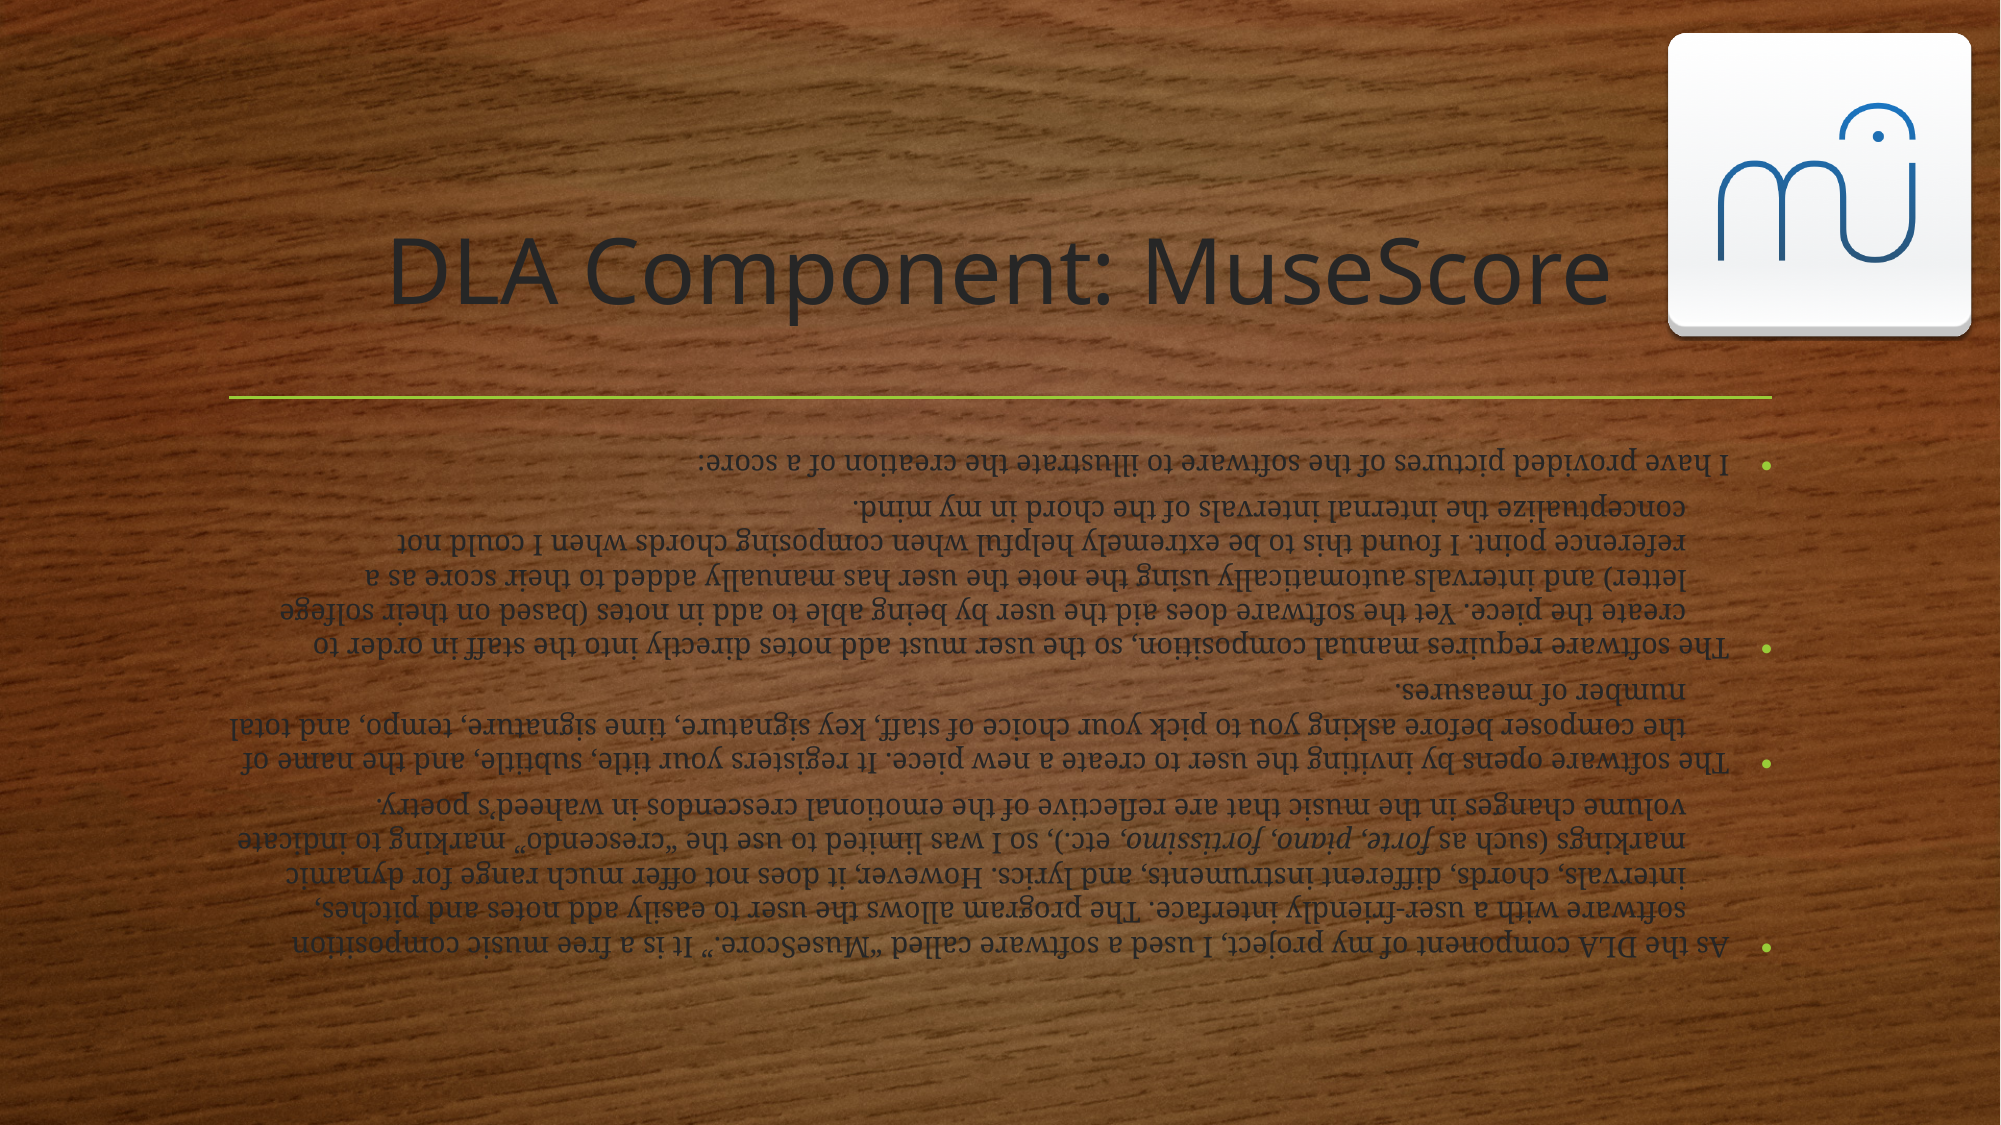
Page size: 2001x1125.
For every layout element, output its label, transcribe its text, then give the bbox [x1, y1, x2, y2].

picture [1663, 28, 1976, 341]
list As the DLA component of my project, I used a software called “MuseScore.” It is a free music composition software with a user-friendly interface. The program allows the user to easily add notes and pitches, intervals, chords, different instruments, and lyrics. However, it does not offer much range for dynamic markings (such as forte, piano, fortissimo, etc.), so I was limited to use the “crescendo” marking to indicate volume changes in the music that are reflective of the emotional crescendos in waheed’s poetry. The software opens by inviting the user to create a new piece. It registers your title, subtitle, and the name of the composer before asking you to pick your choice of staff, key signature, time signature, tempo, and total number of measures. The software requires manual composition, so the user must add notes directly into the staff in order to create the piece. Yet the software does aid the user by being able to add in notes (based on their solfege letter) and intervals automatically using the note the user has manually added to their score as a reference point. I found this to be extremely helpful when composing chords when I could not conceptualize the internal intervals of the chord in my mind. I have provided pictures of the software to illustrate the creation of a score: [212, 440, 1788, 974]
title DLA Component: MuseScore [212, 161, 1788, 376]
